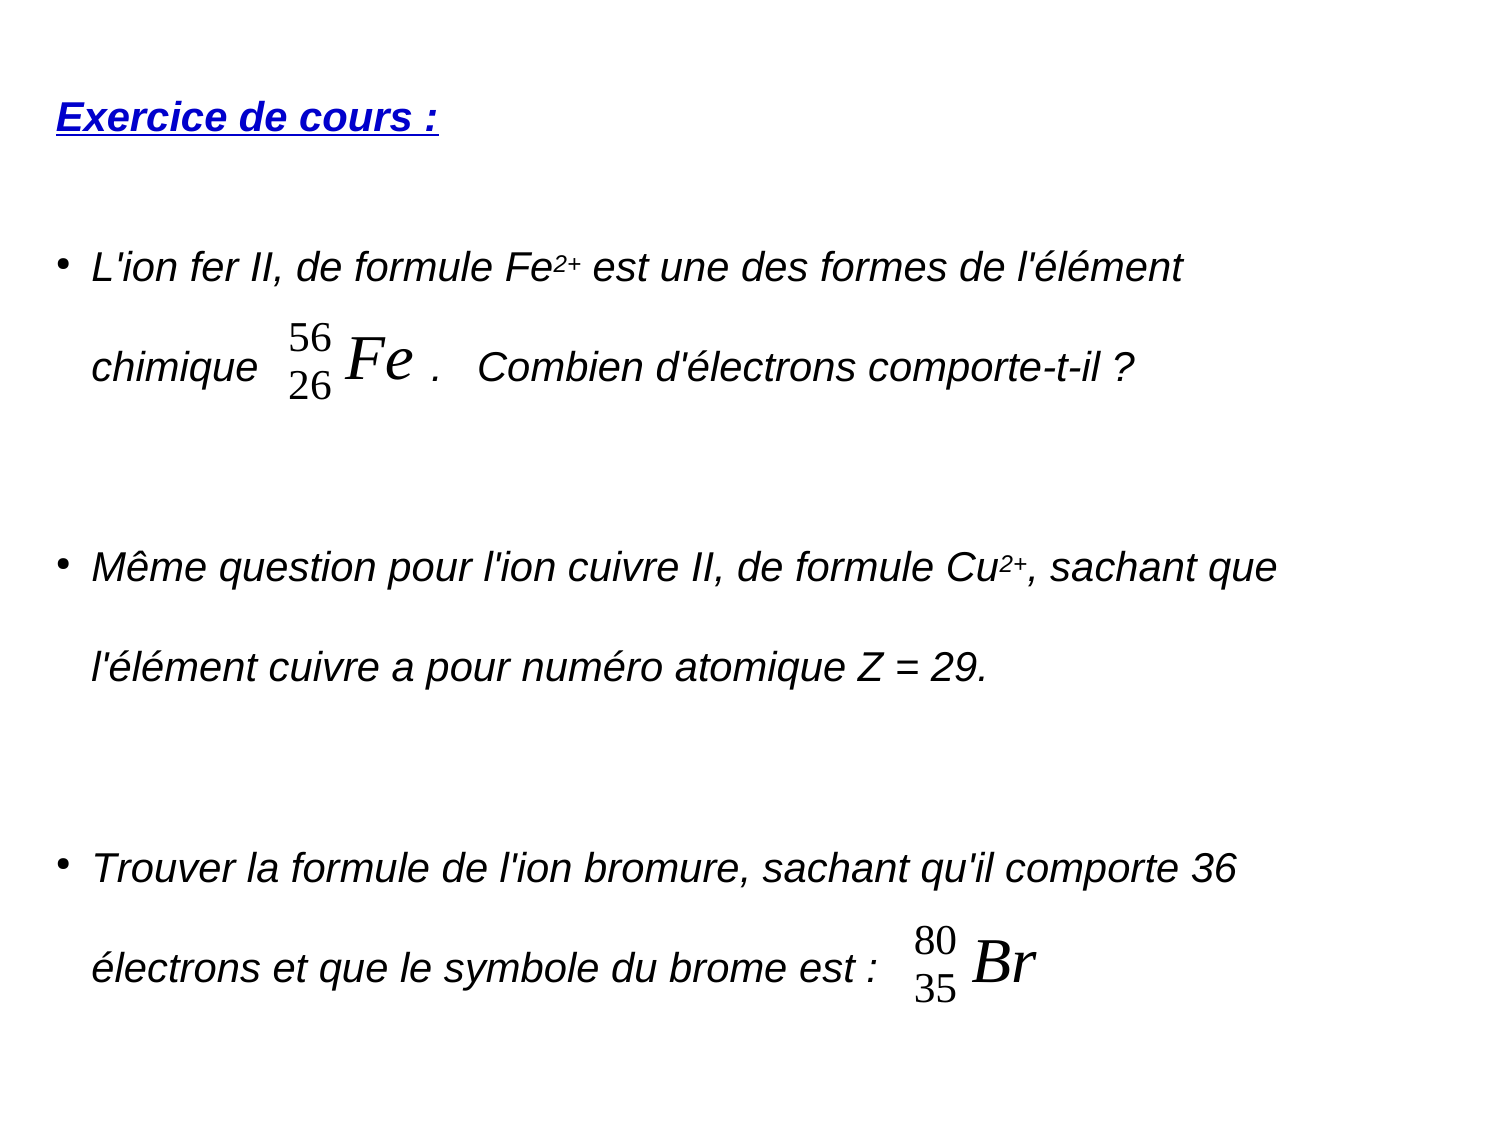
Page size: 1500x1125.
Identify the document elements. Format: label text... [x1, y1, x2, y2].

chart [271, 248, 449, 413]
text_box Exercice de cours : L'ion fer II, de formule Fe2+ est une des formes de l'élément chimique . Combien d'électrons comporte-t-il ? Même question pour l'ion cuivre II, de formule Cu2+, sachant que l'élément cuivre a pour numéro atomique Z = 29. Trouver la formule de l'ion bromure, sachant qu'il comporte 36 électrons et que le symbole du brome est : [41, 82, 1394, 998]
chart [897, 850, 1073, 1016]
